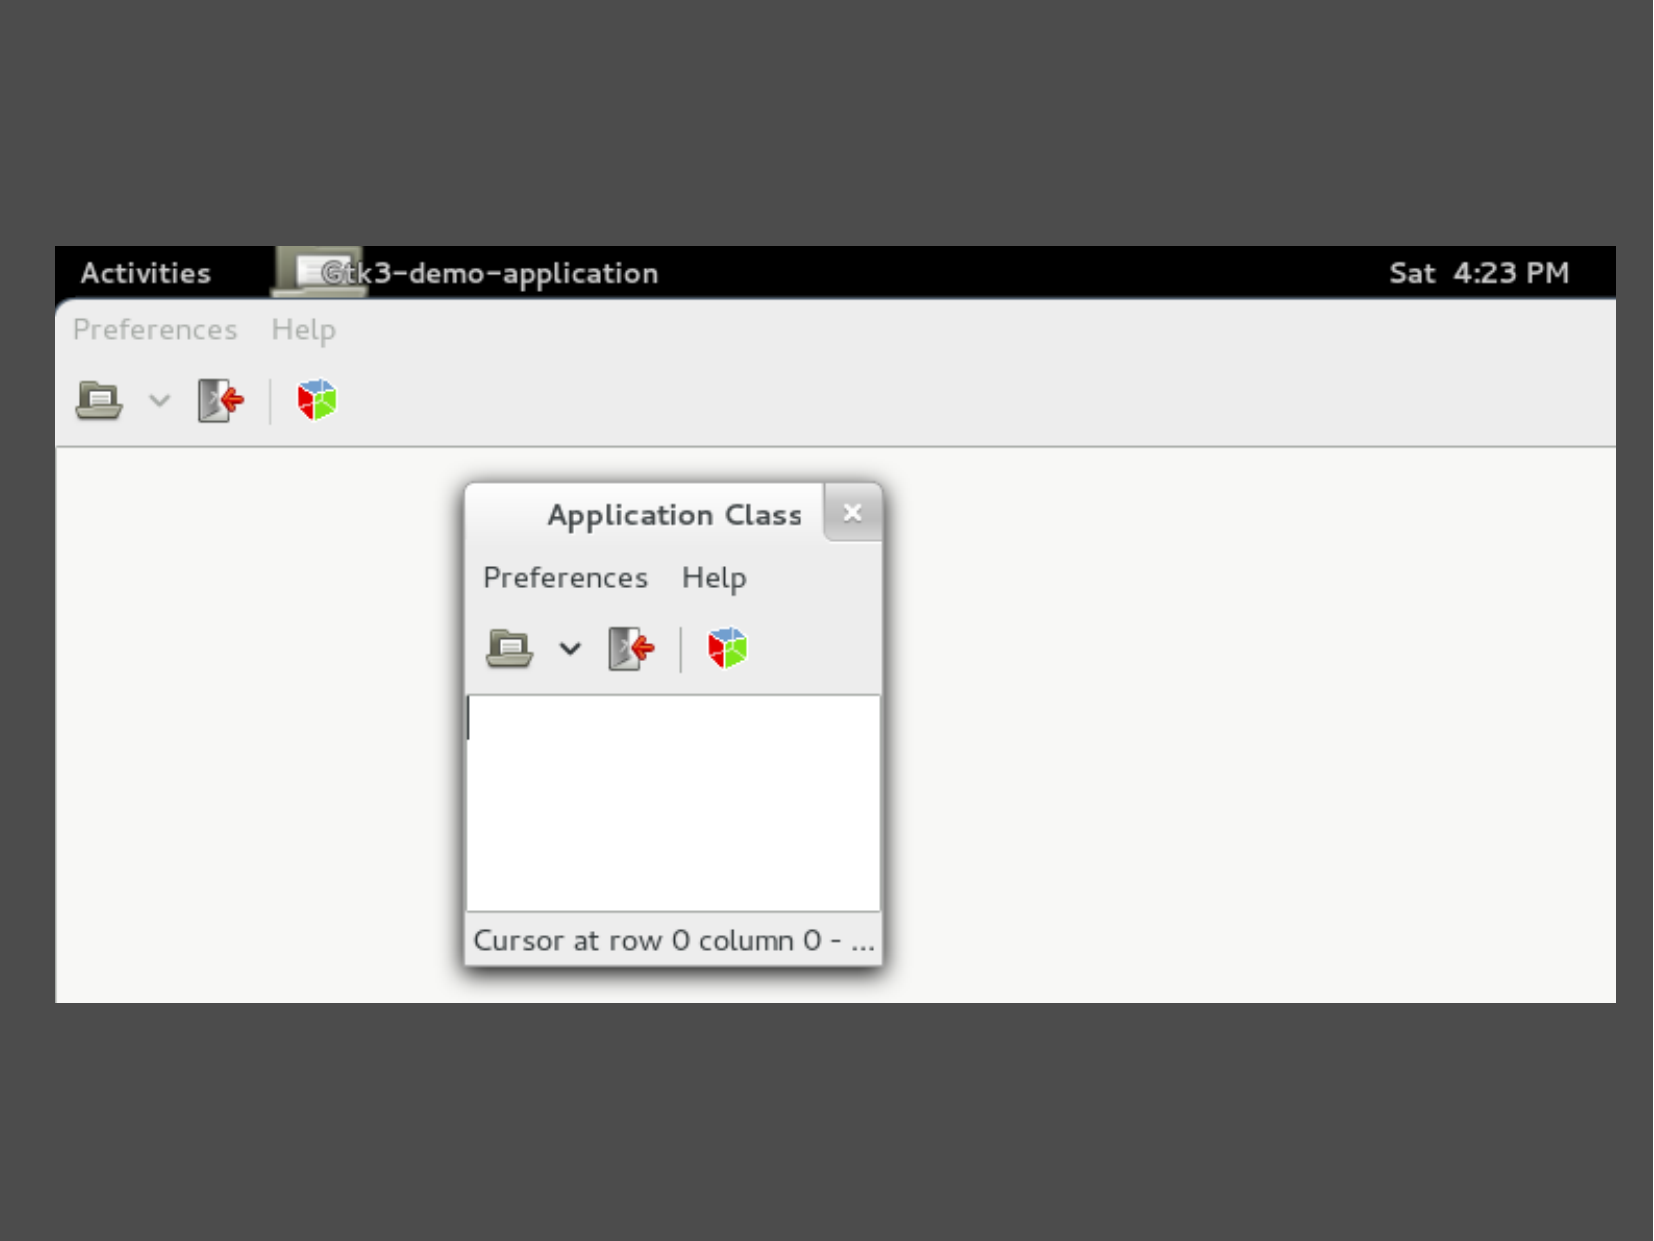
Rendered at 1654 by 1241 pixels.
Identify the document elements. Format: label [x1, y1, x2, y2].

picture [55, 246, 1616, 1004]
